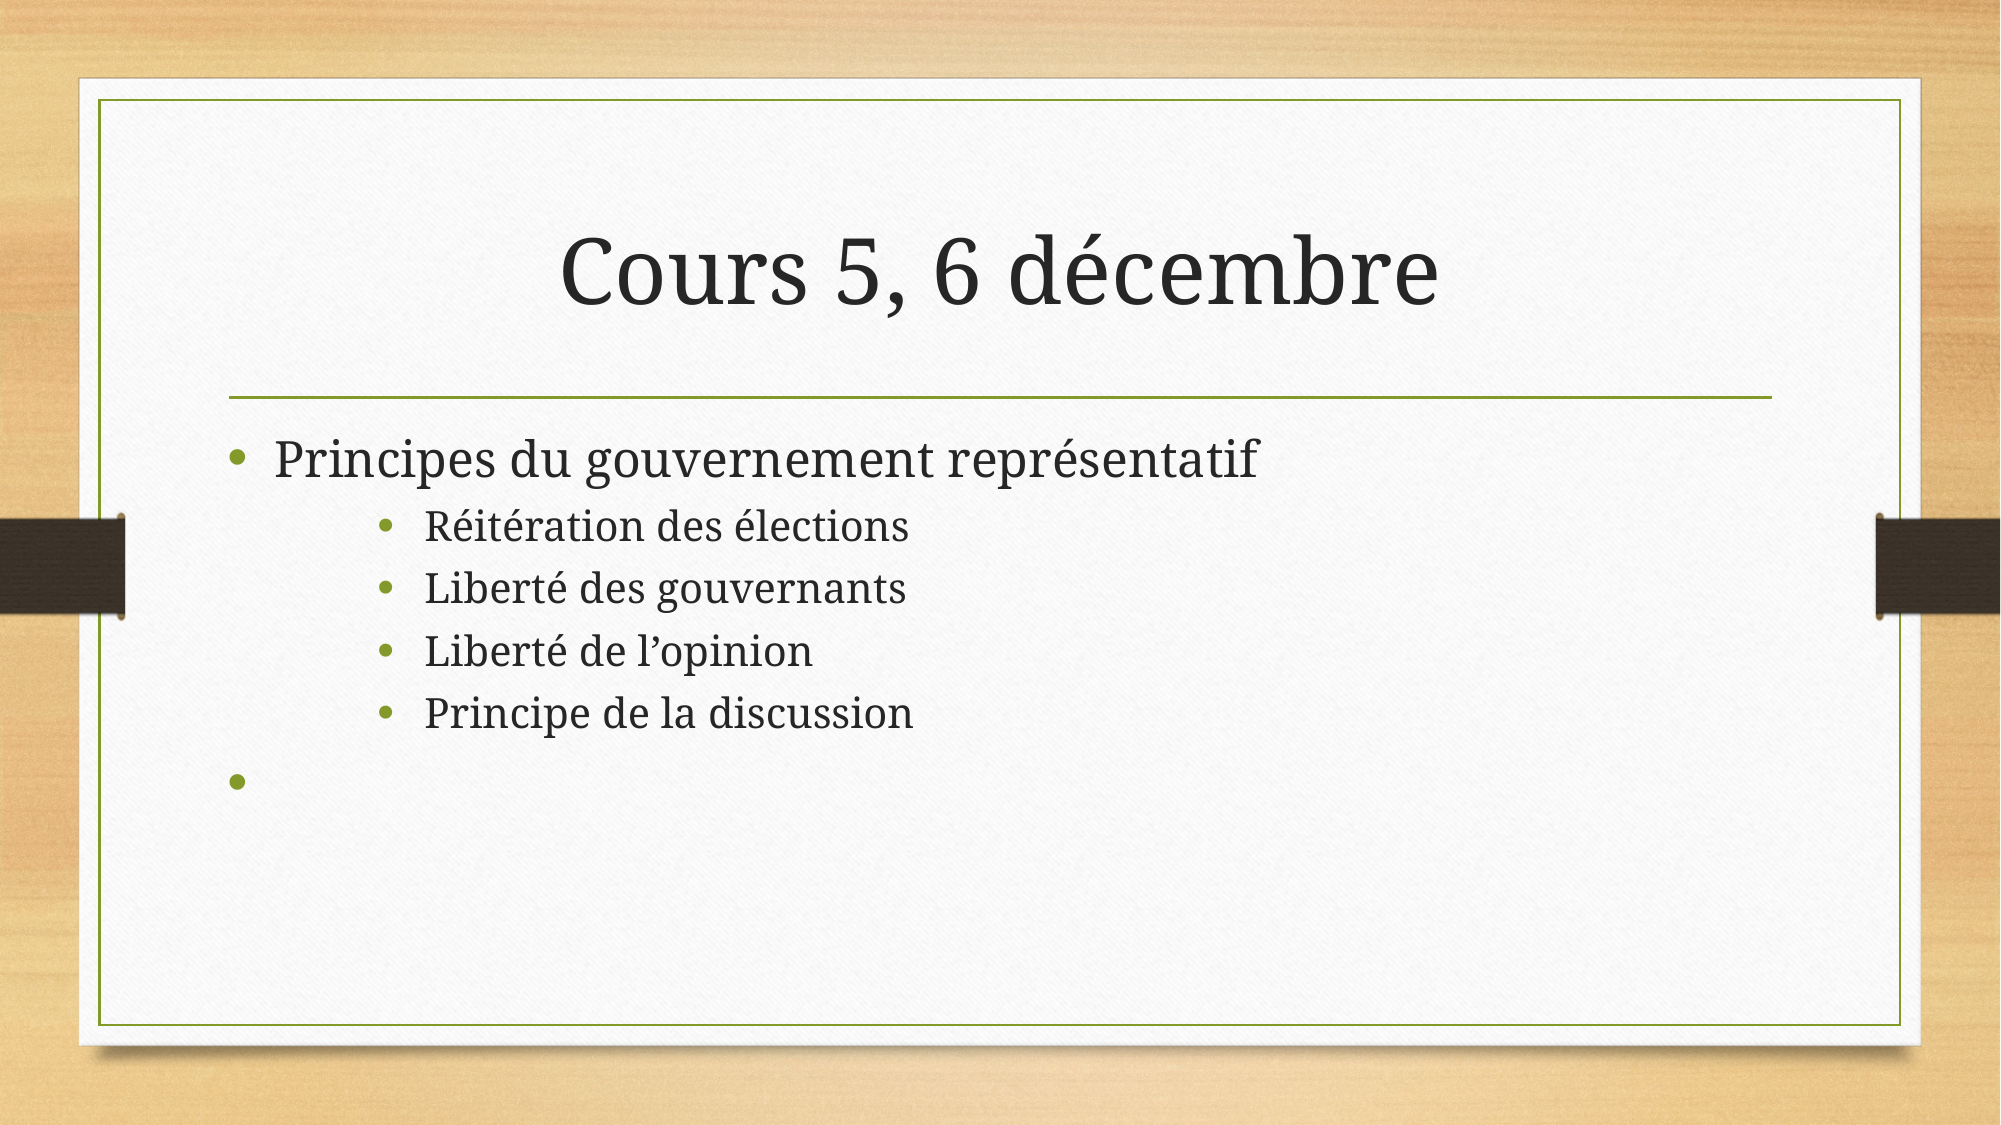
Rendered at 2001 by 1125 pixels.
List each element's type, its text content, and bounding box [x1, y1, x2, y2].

list Principes du gouvernement représentatif Réitération des élections Liberté des gouvernants Liberté de l’opinion Principe de la discussion [212, 419, 1788, 964]
title Cours 5, 6 décembre [212, 161, 1788, 376]
